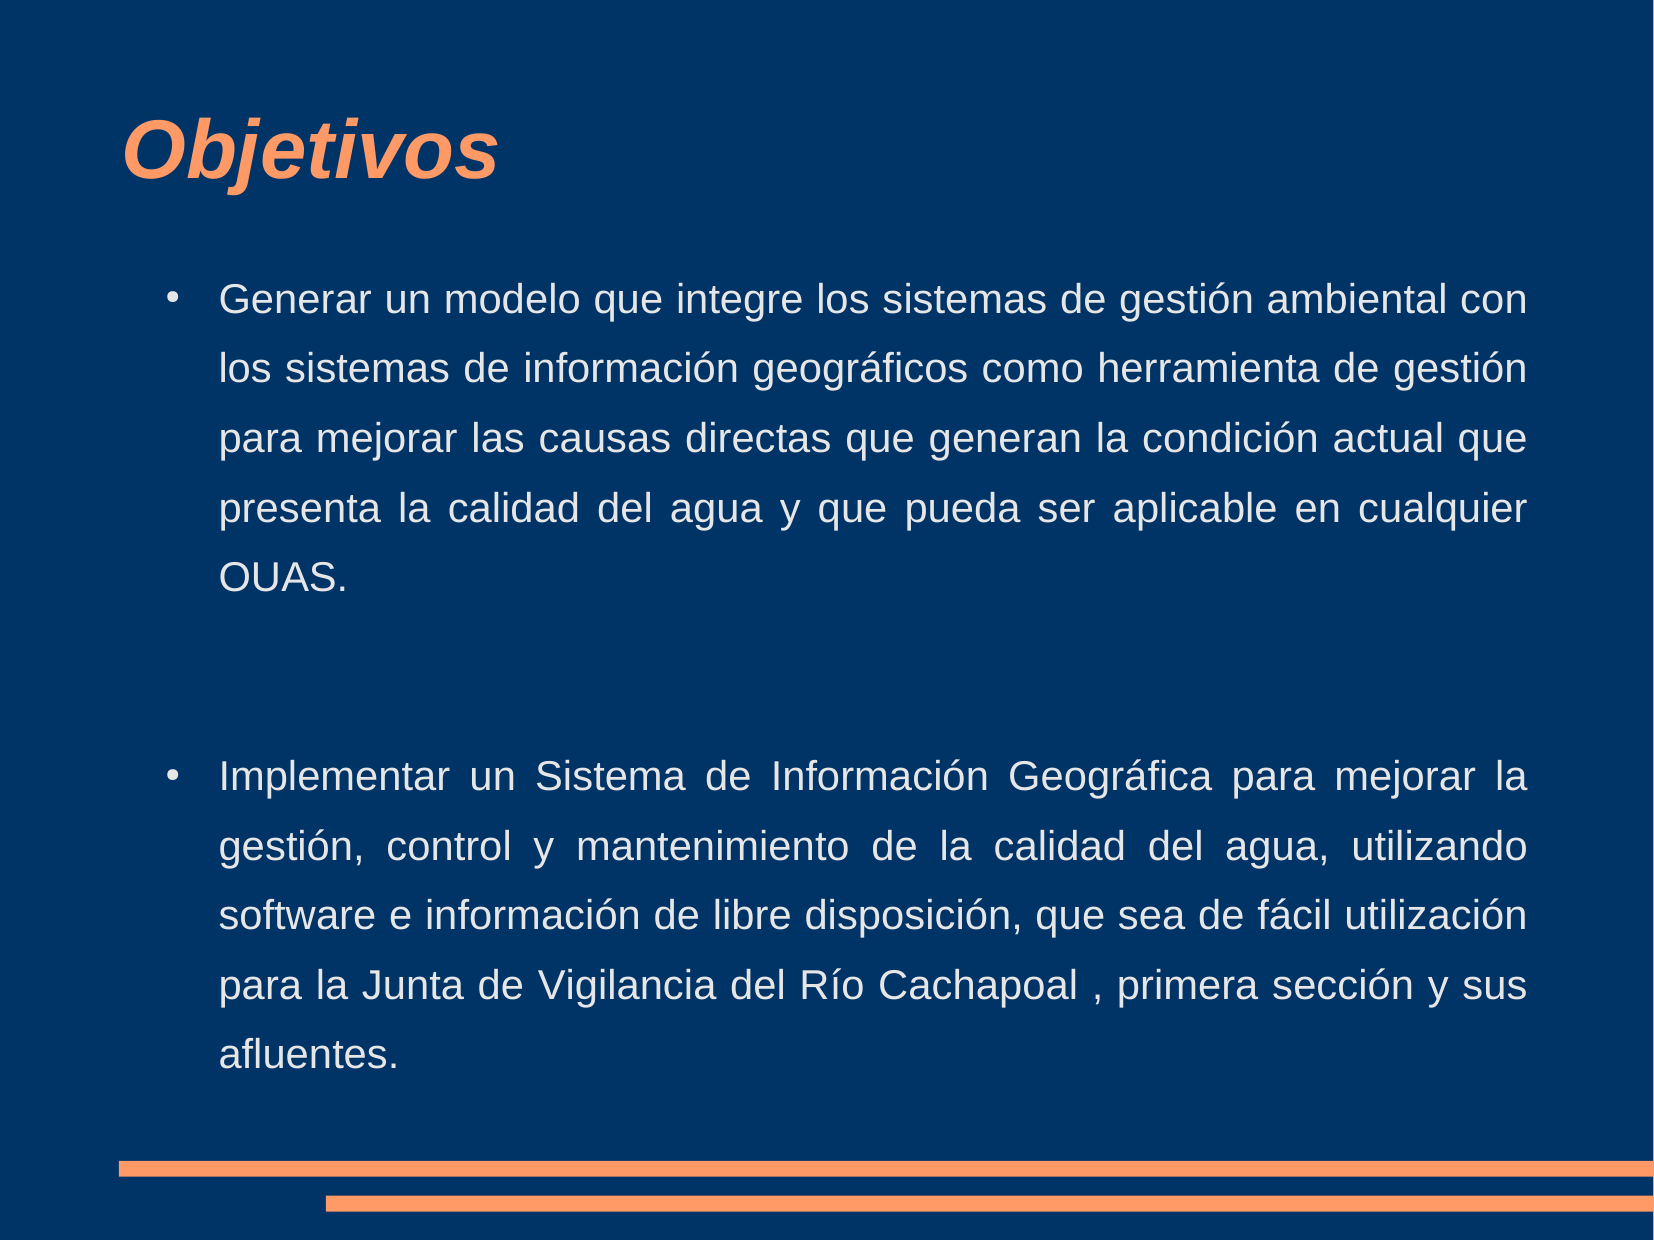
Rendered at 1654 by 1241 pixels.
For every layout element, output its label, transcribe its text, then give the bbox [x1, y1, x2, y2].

title Objetivos [121, 46, 1534, 254]
list Generar un modelo que integre los sistemas de gestión ambiental con los sistemas de información geográficos como herramienta de gestión para mejorar las causas directas que generan la condición actual que presenta la calidad del agua y que pueda ser aplicable en cualquier OUAS. Implementar un Sistema de Información Geográfica para mejorar la gestión, control y mantenimiento de la calidad del agua, utilizando software e información de libre disposición, que sea de fácil utilización para la Junta de Vigilancia del Río Cachapoal , primera sección y sus afluentes. [147, 252, 1529, 1136]
